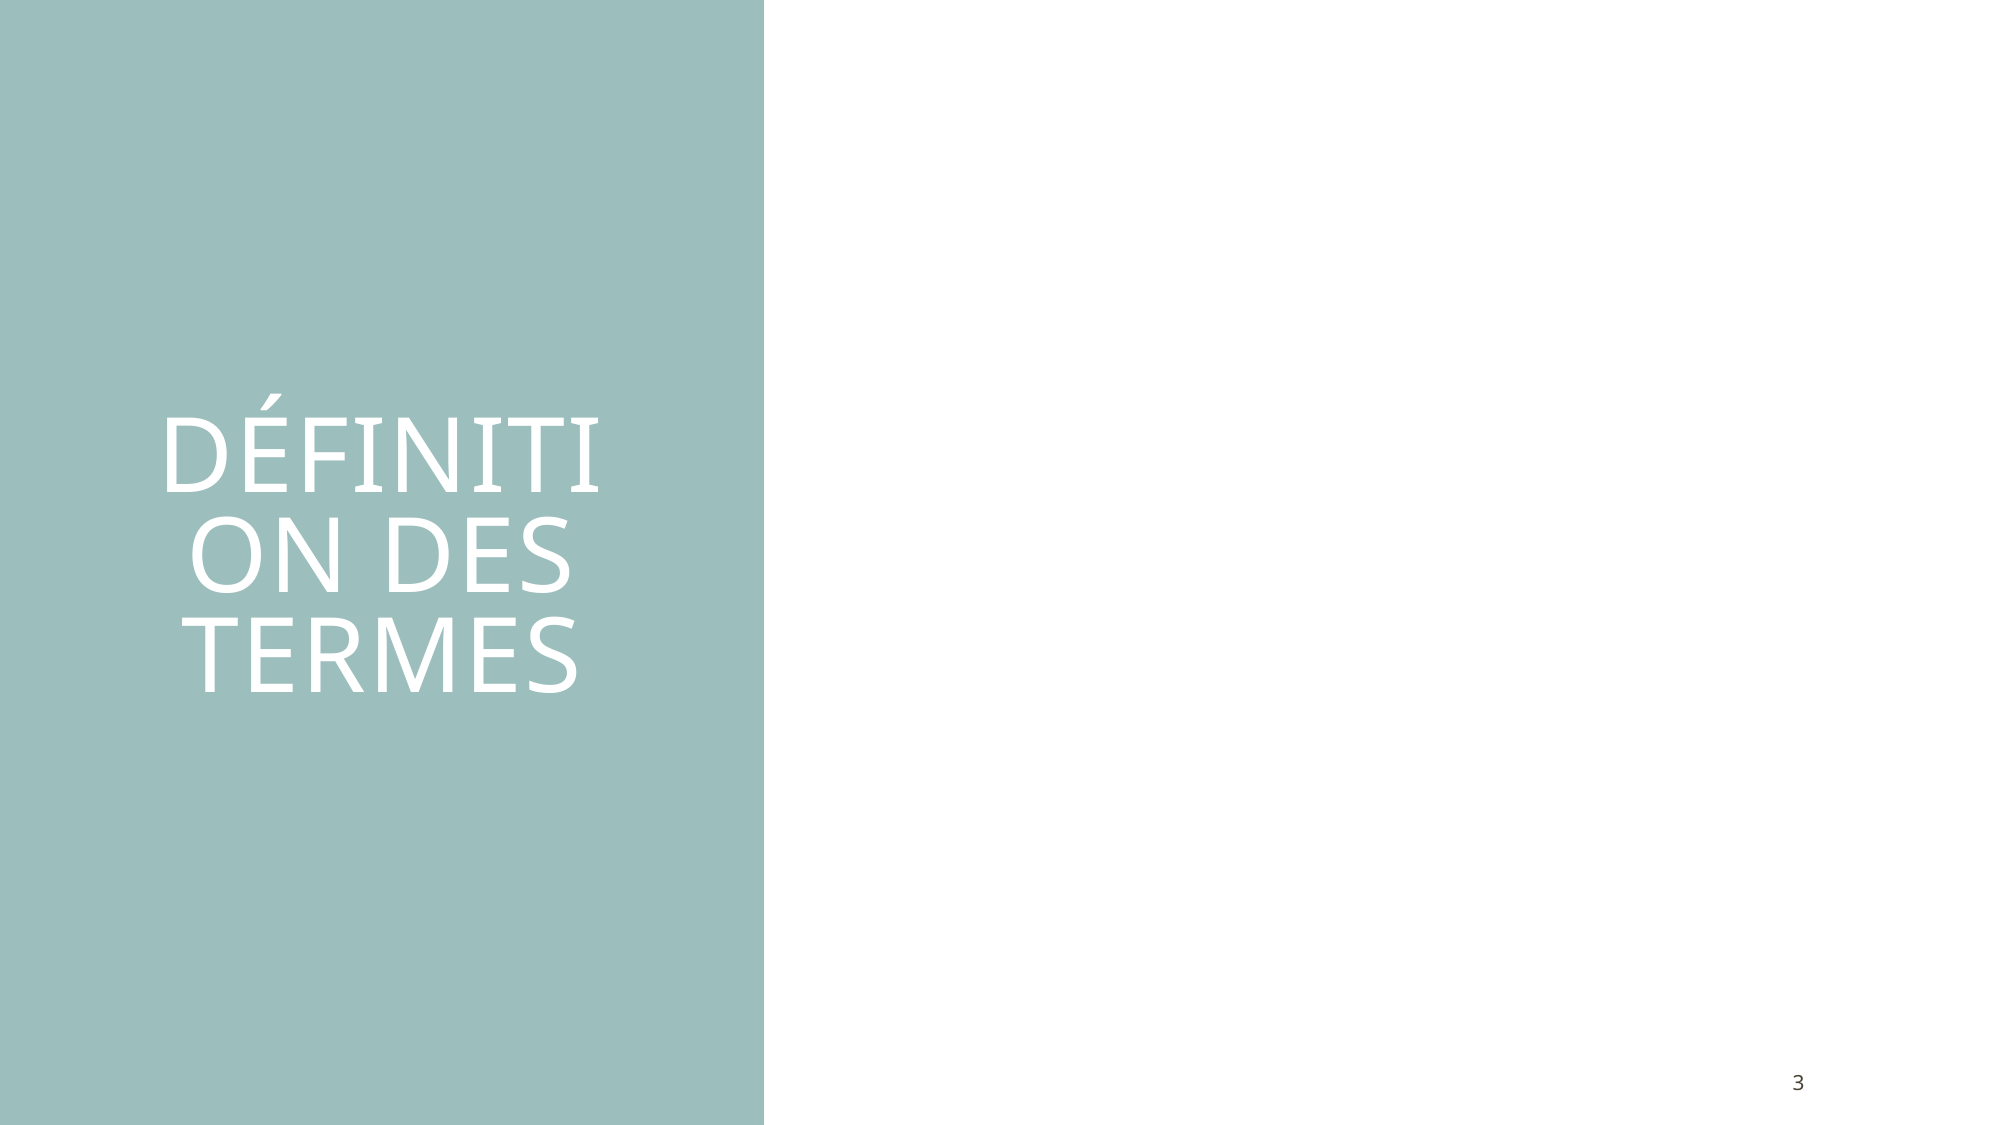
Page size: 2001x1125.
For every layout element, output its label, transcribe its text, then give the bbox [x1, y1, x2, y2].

text_box 3 [1777, 1061, 1938, 1107]
title Définition des termes [110, 131, 653, 994]
text_box [0, 0, 2000, 1125]
